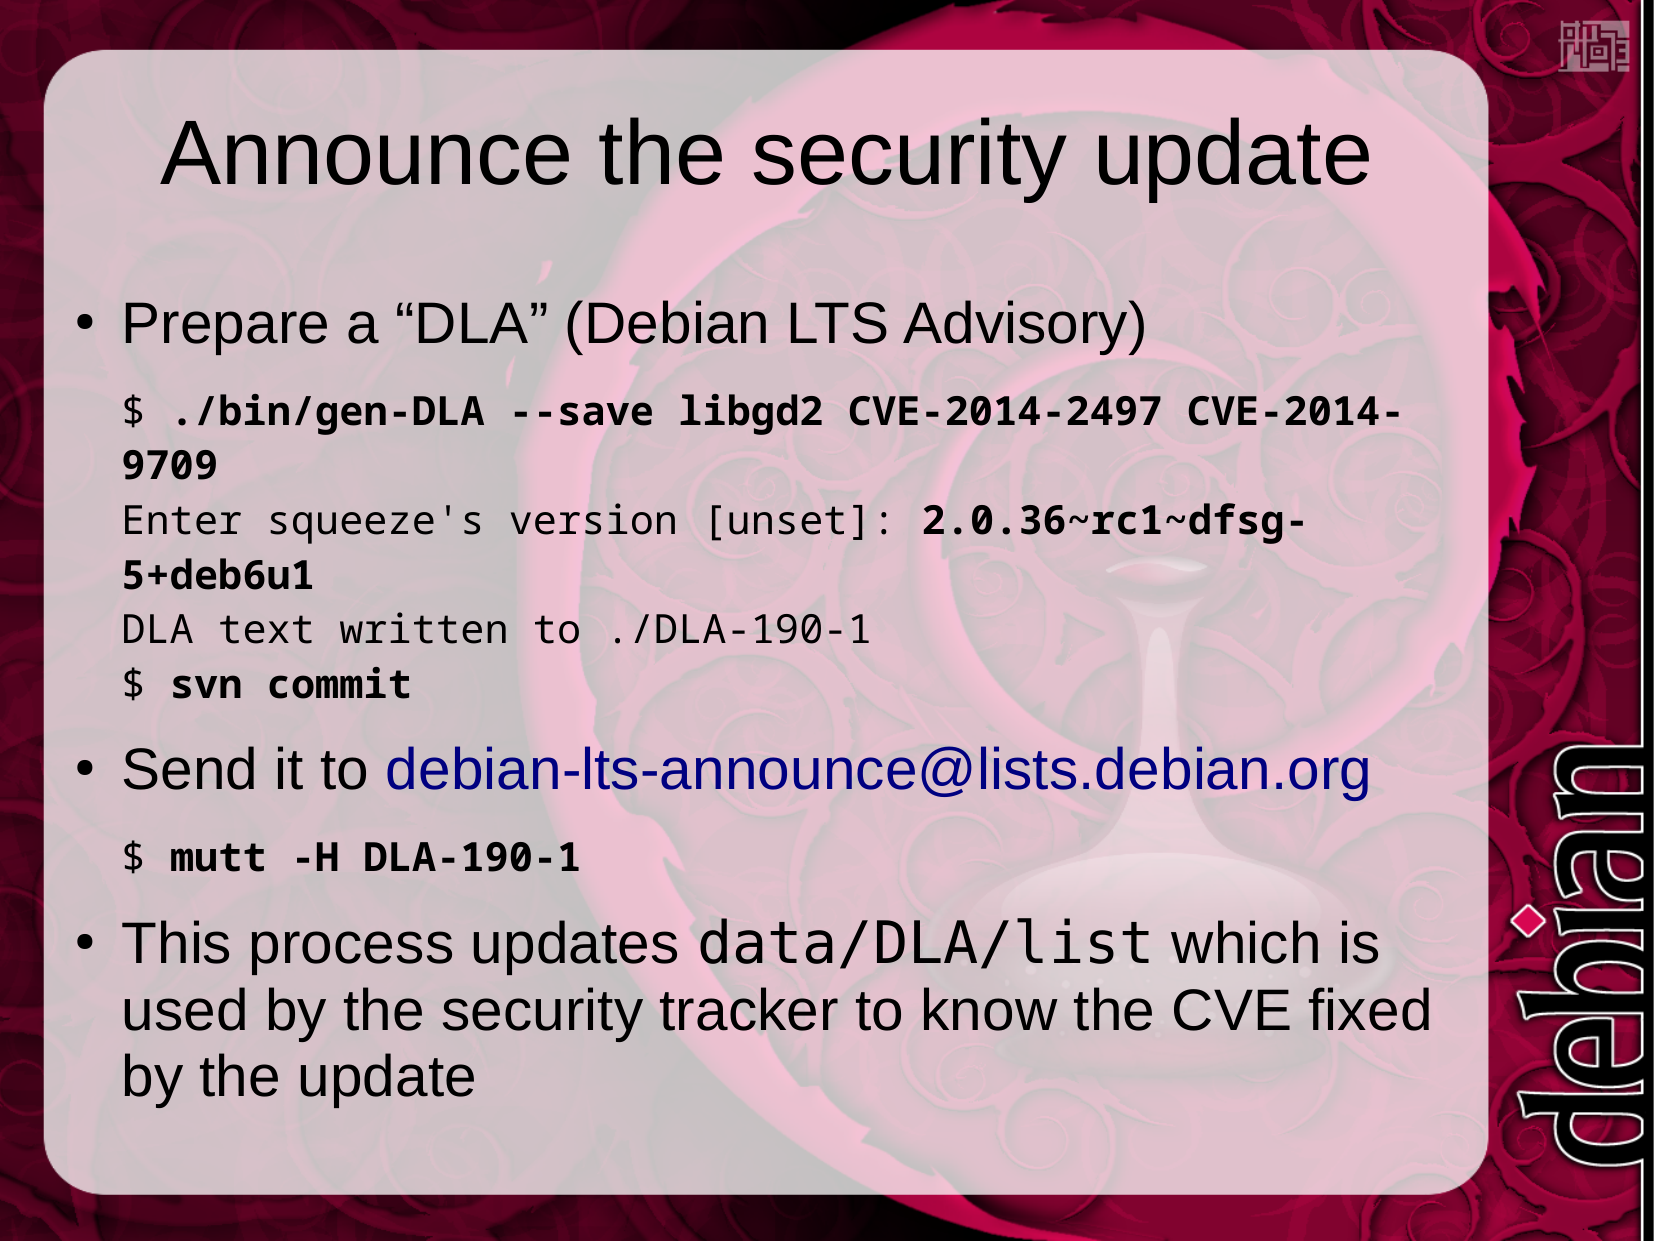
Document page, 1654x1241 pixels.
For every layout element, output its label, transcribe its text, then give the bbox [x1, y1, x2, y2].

picture [0, 0, 1654, 1241]
title Announce the security update [59, 49, 1477, 257]
list Prepare a “DLA” (Debian LTS Advisory) $ ./bin/gen-DLA --save libgd2 CVE-2014-2497 CVE-2014-9709 Enter squeeze's version [unset]: 2.0.36~rc1~dfsg-5+deb6u1 DLA text written to ./DLA-190-1 $ svn commit Send it to debian-lts-announce@lists.debian.org $ mutt -H DLA-190-1 This process updates data/DLA/list which is used by the security tracker to know the CVE fixed by the update [59, 290, 1477, 1109]
